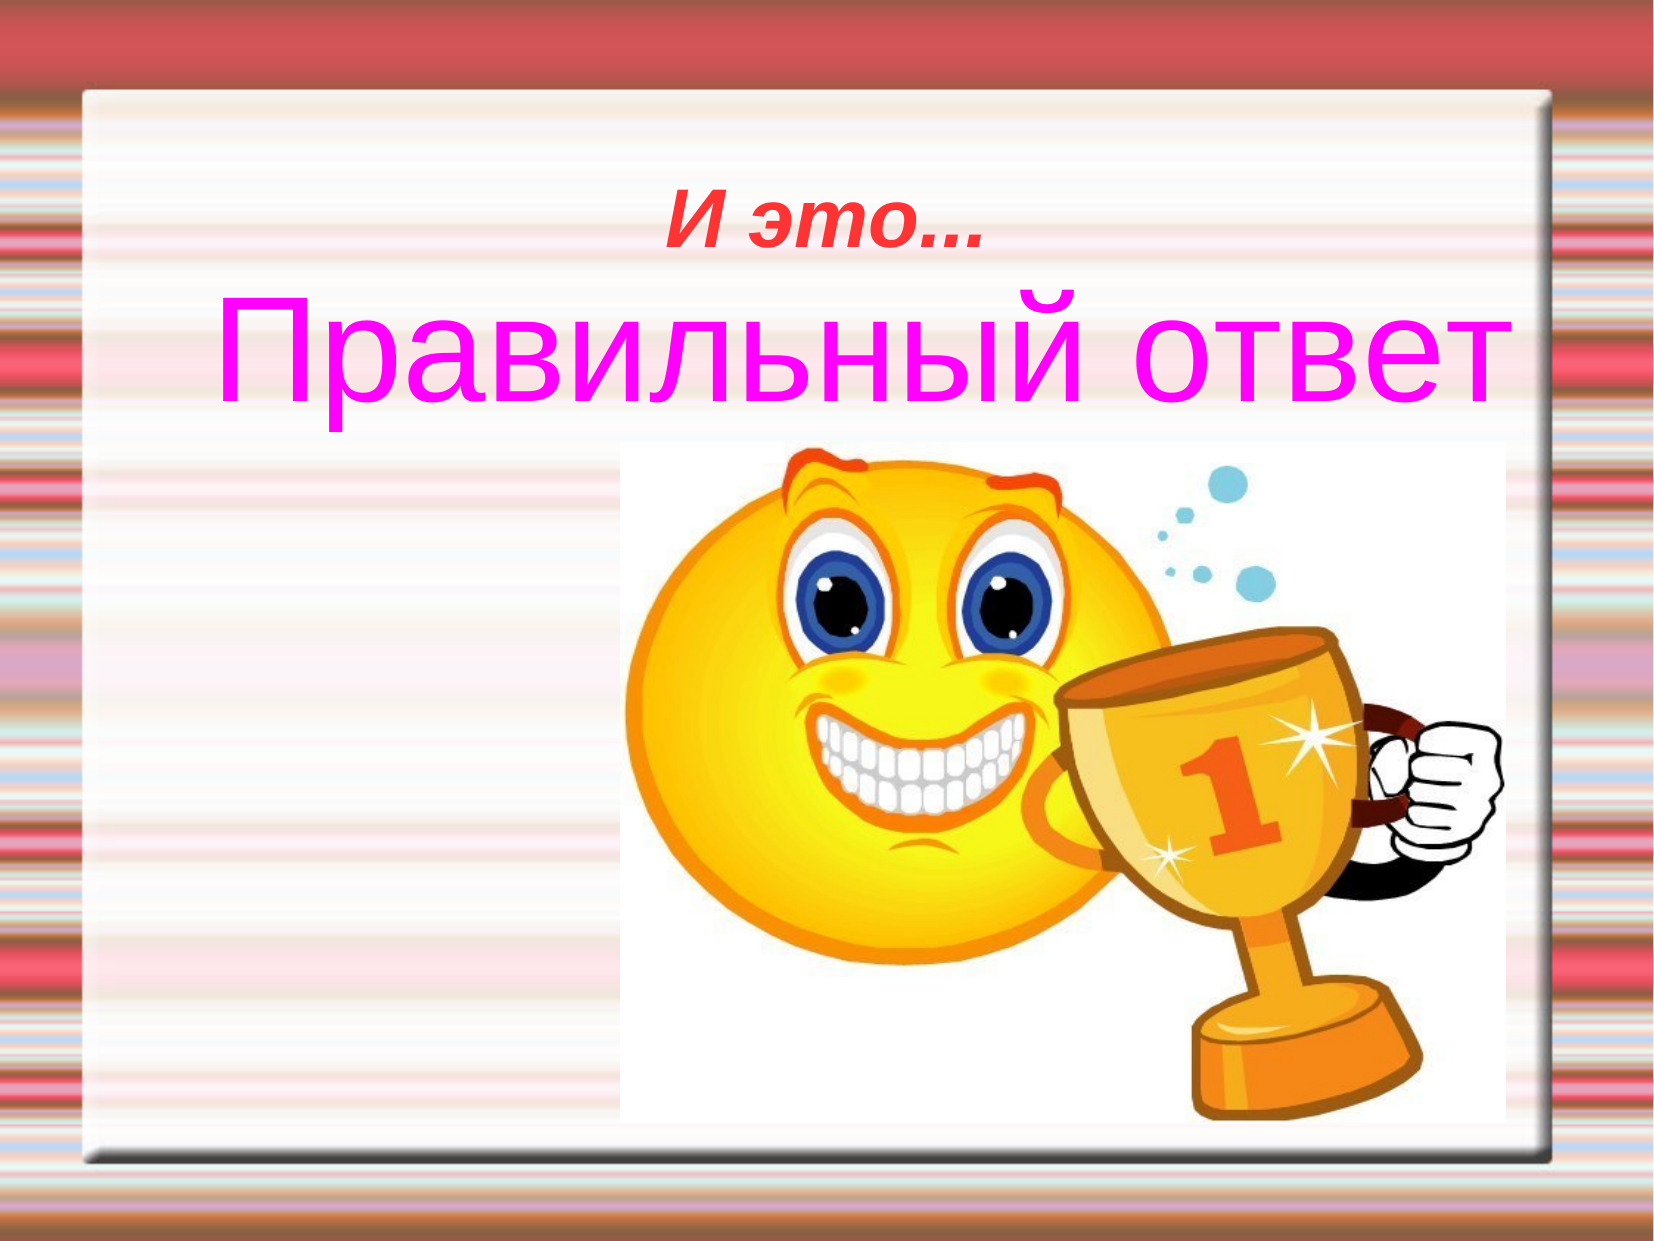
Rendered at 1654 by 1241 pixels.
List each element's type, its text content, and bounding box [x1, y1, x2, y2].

list Правильный ответ [88, 265, 1562, 1133]
picture [0, 0, 1654, 1241]
title И это... [121, 114, 1534, 265]
